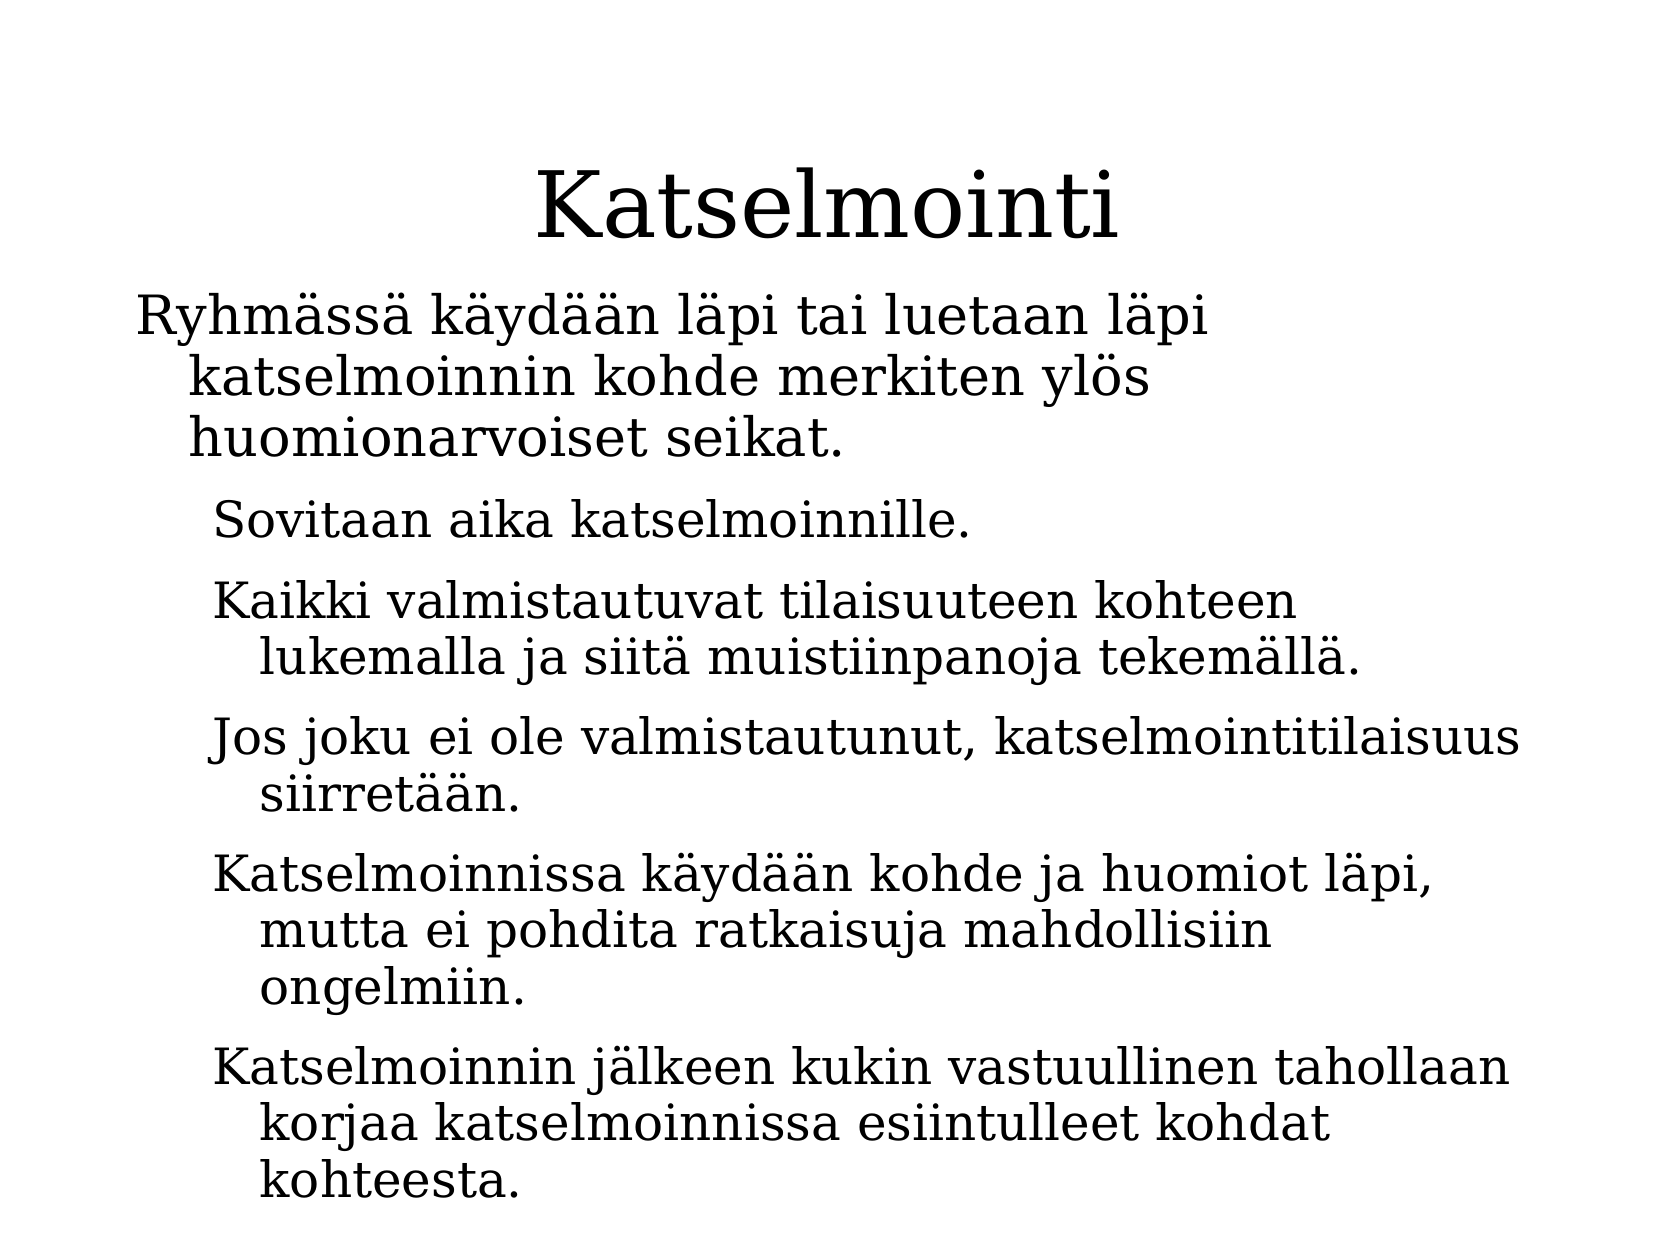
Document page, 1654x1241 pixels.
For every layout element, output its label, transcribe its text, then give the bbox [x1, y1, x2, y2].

list Ryhmässä käydään läpi tai luetaan läpi katselmoinnin kohde merkiten ylös huomionarvoiset seikat. Sovitaan aika katselmoinnille. Kaikki valmistautuvat tilaisuuteen kohteen lukemalla ja siitä muistiinpanoja tekemällä. Jos joku ei ole valmistautunut, katselmointitilaisuus siirretään. Katselmoinnissa käydään kohde ja huomiot läpi, mutta ei pohdita ratkaisuja mahdollisiin ongelmiin. Katselmoinnin jälkeen kukin vastuullinen tahollaan korjaa katselmoinnissa esiintulleet kohdat kohteesta. [118, 285, 1530, 1211]
title Katselmointi [121, 106, 1534, 306]
